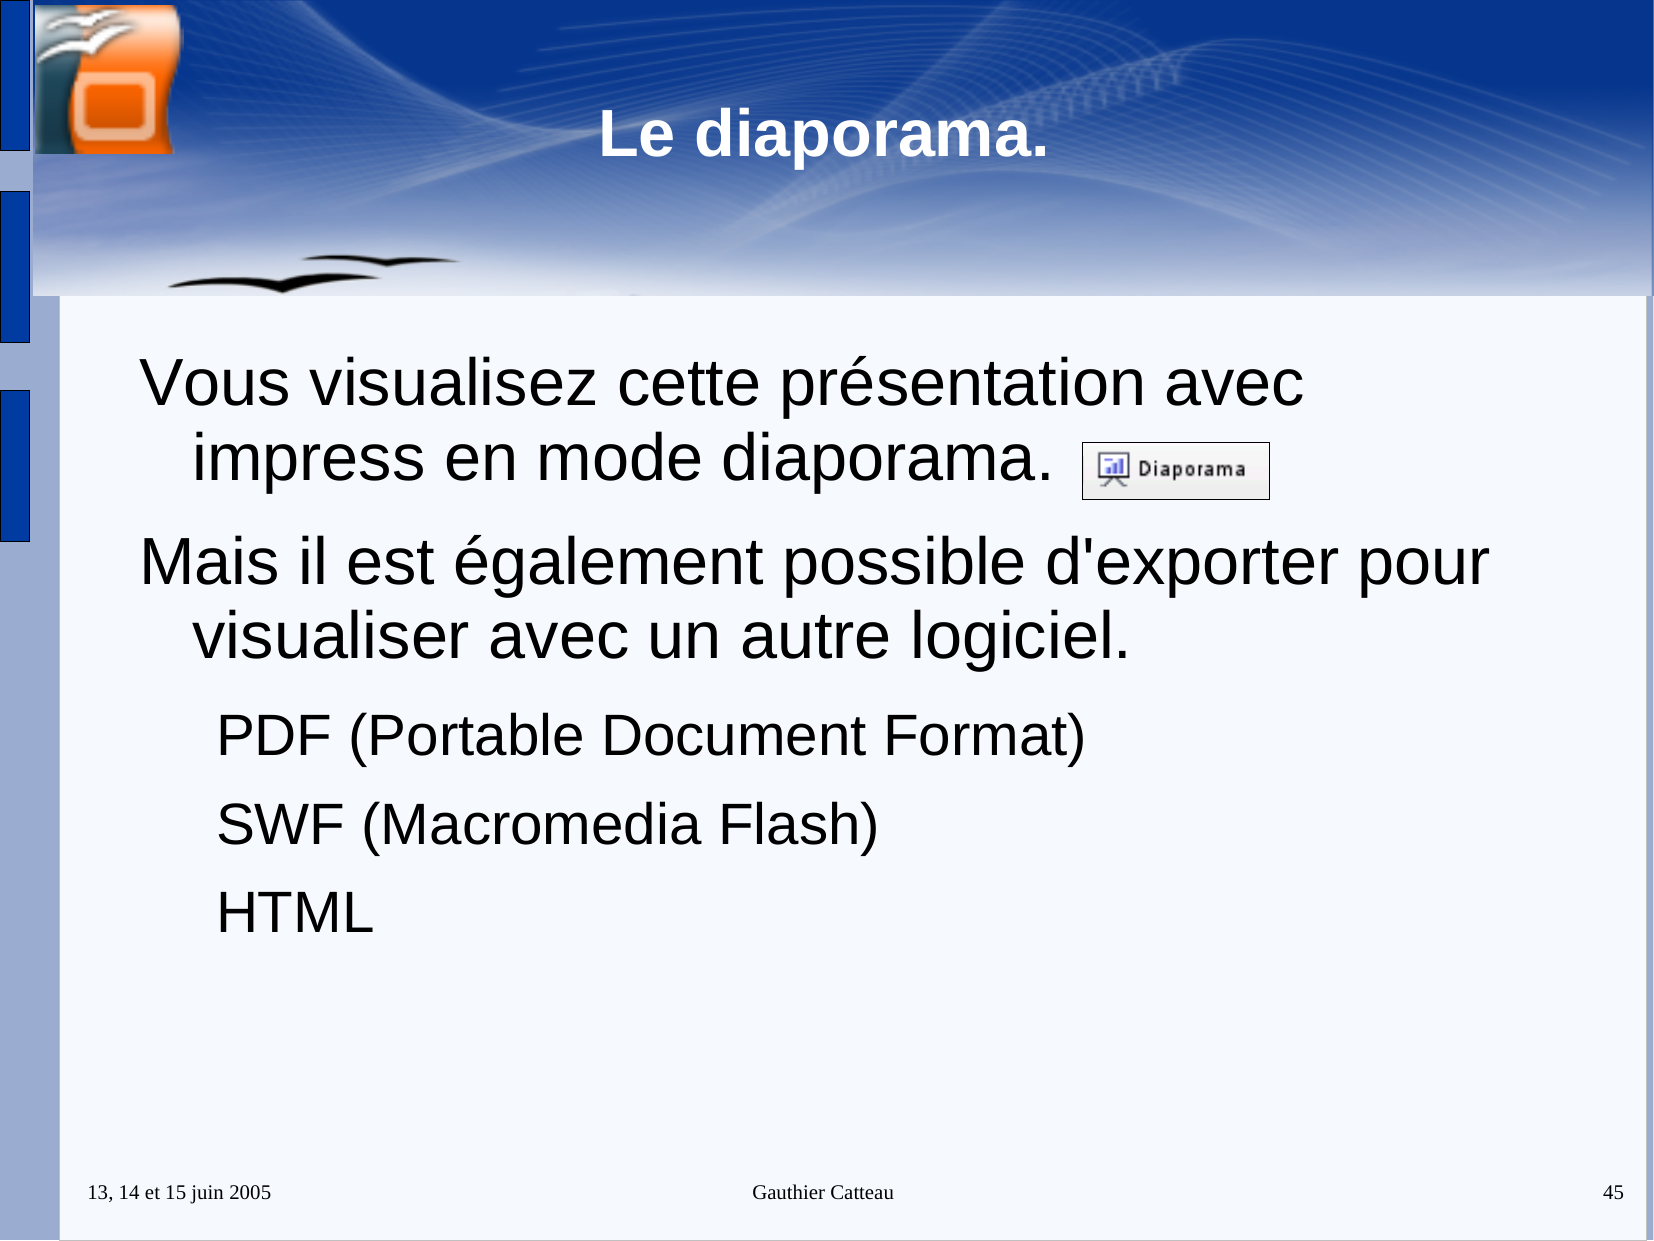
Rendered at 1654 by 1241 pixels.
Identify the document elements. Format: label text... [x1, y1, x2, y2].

list Vous visualisez cette présentation avec impress en mode diaporama. Mais il est également possible d'exporter pour visualiser avec un autre logiciel. PDF (Portable Document Format) SWF (Macromedia Flash) HTML [121, 344, 1534, 1127]
picture [1082, 442, 1270, 500]
picture [33, 0, 1654, 296]
title Le diaporama. [118, 29, 1531, 237]
